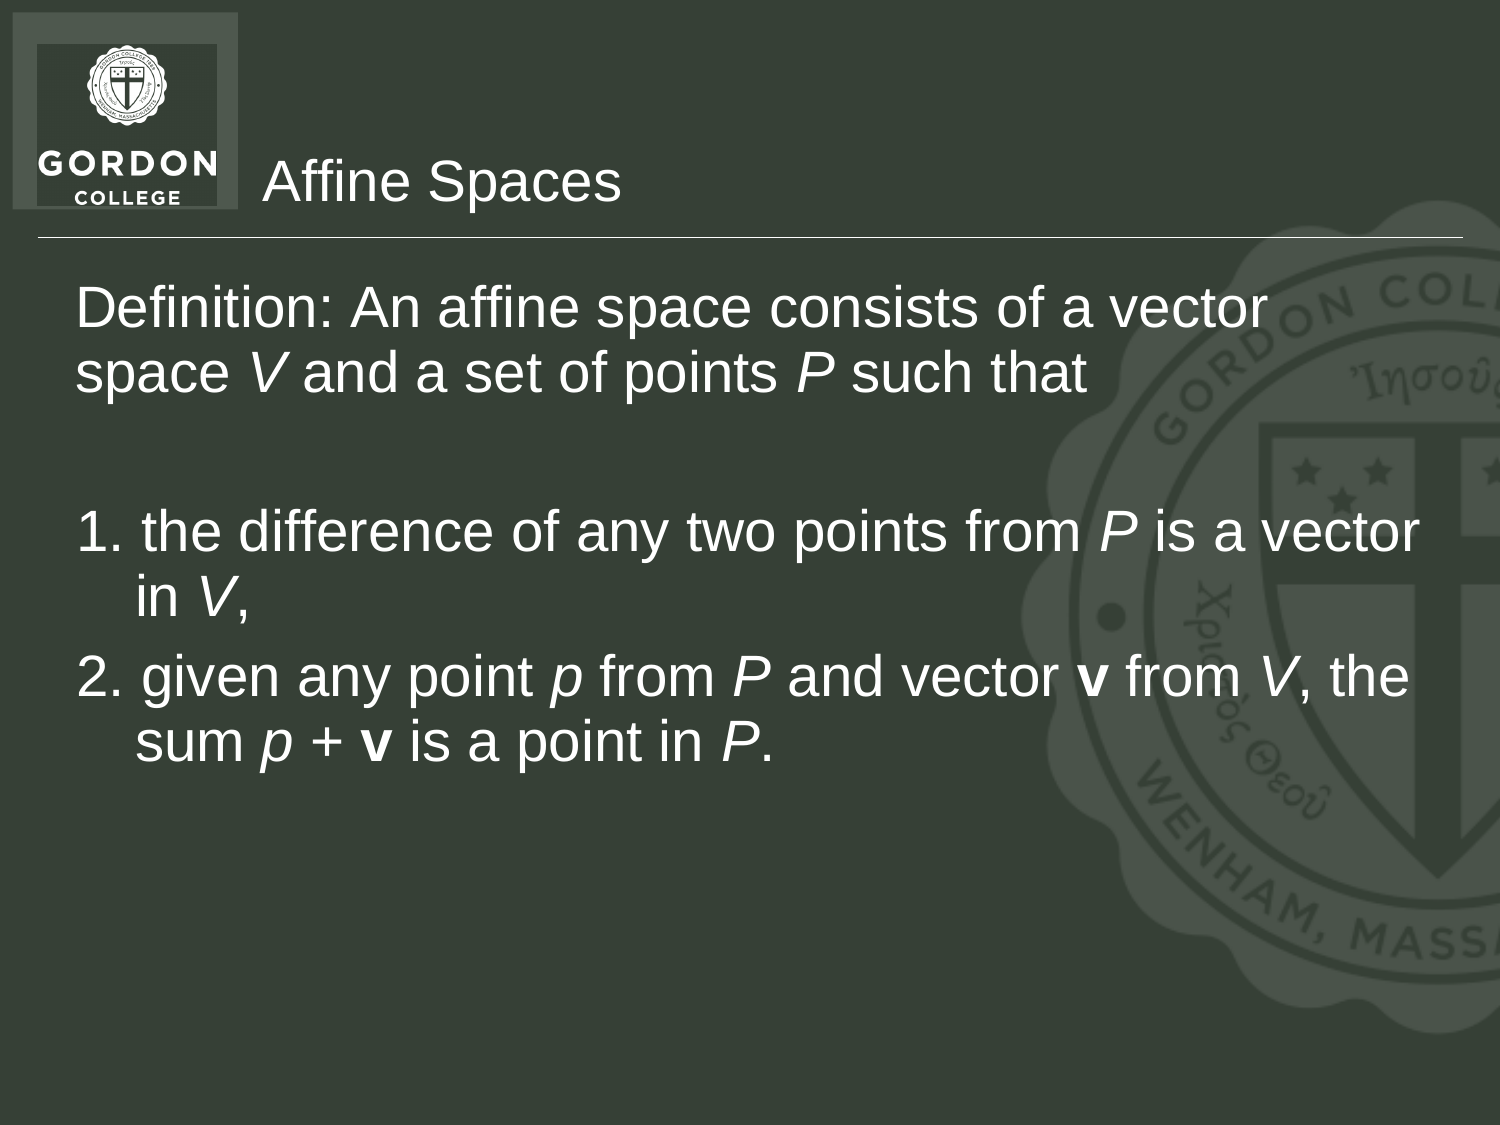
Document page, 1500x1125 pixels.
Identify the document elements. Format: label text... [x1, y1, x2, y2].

subtitle Definition: An affine space consists of a vector space V and a set of points P such that 1. the difference of any two points from P is a vector in V, 2. given any point p from P and vector v from V, the sum p + v is a point in P. [75, 275, 1426, 1026]
picture [0, 0, 1500, 1125]
title Affine Spaces [262, 138, 1463, 225]
